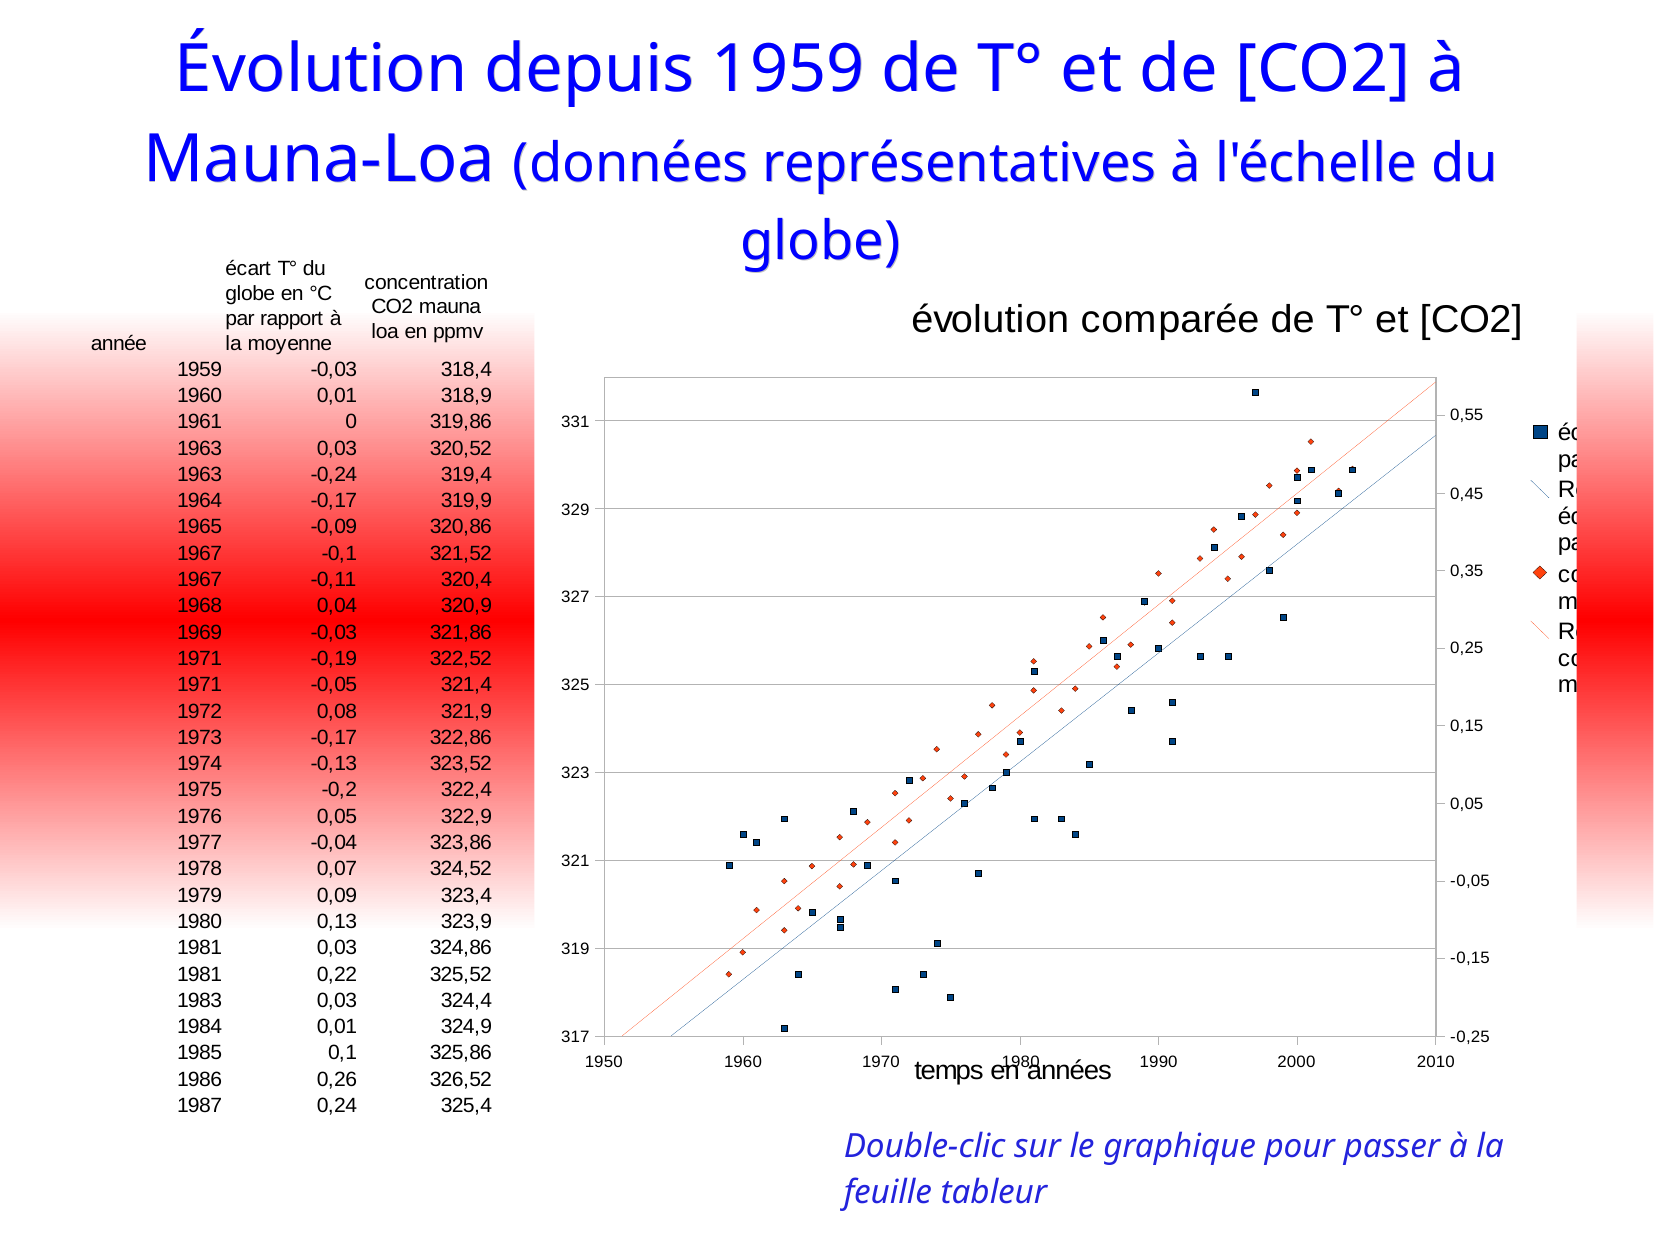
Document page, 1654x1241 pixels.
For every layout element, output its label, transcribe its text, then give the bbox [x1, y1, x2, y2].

chart [88, 255, 1577, 1123]
text_box Double-clic sur le graphique pour passer à la feuille tableur [828, 1114, 1595, 1241]
title Évolution depuis 1959 de T° et de [CO2] à Mauna-Loa (données représentatives à l'échelle du globe) [76, 0, 1565, 296]
